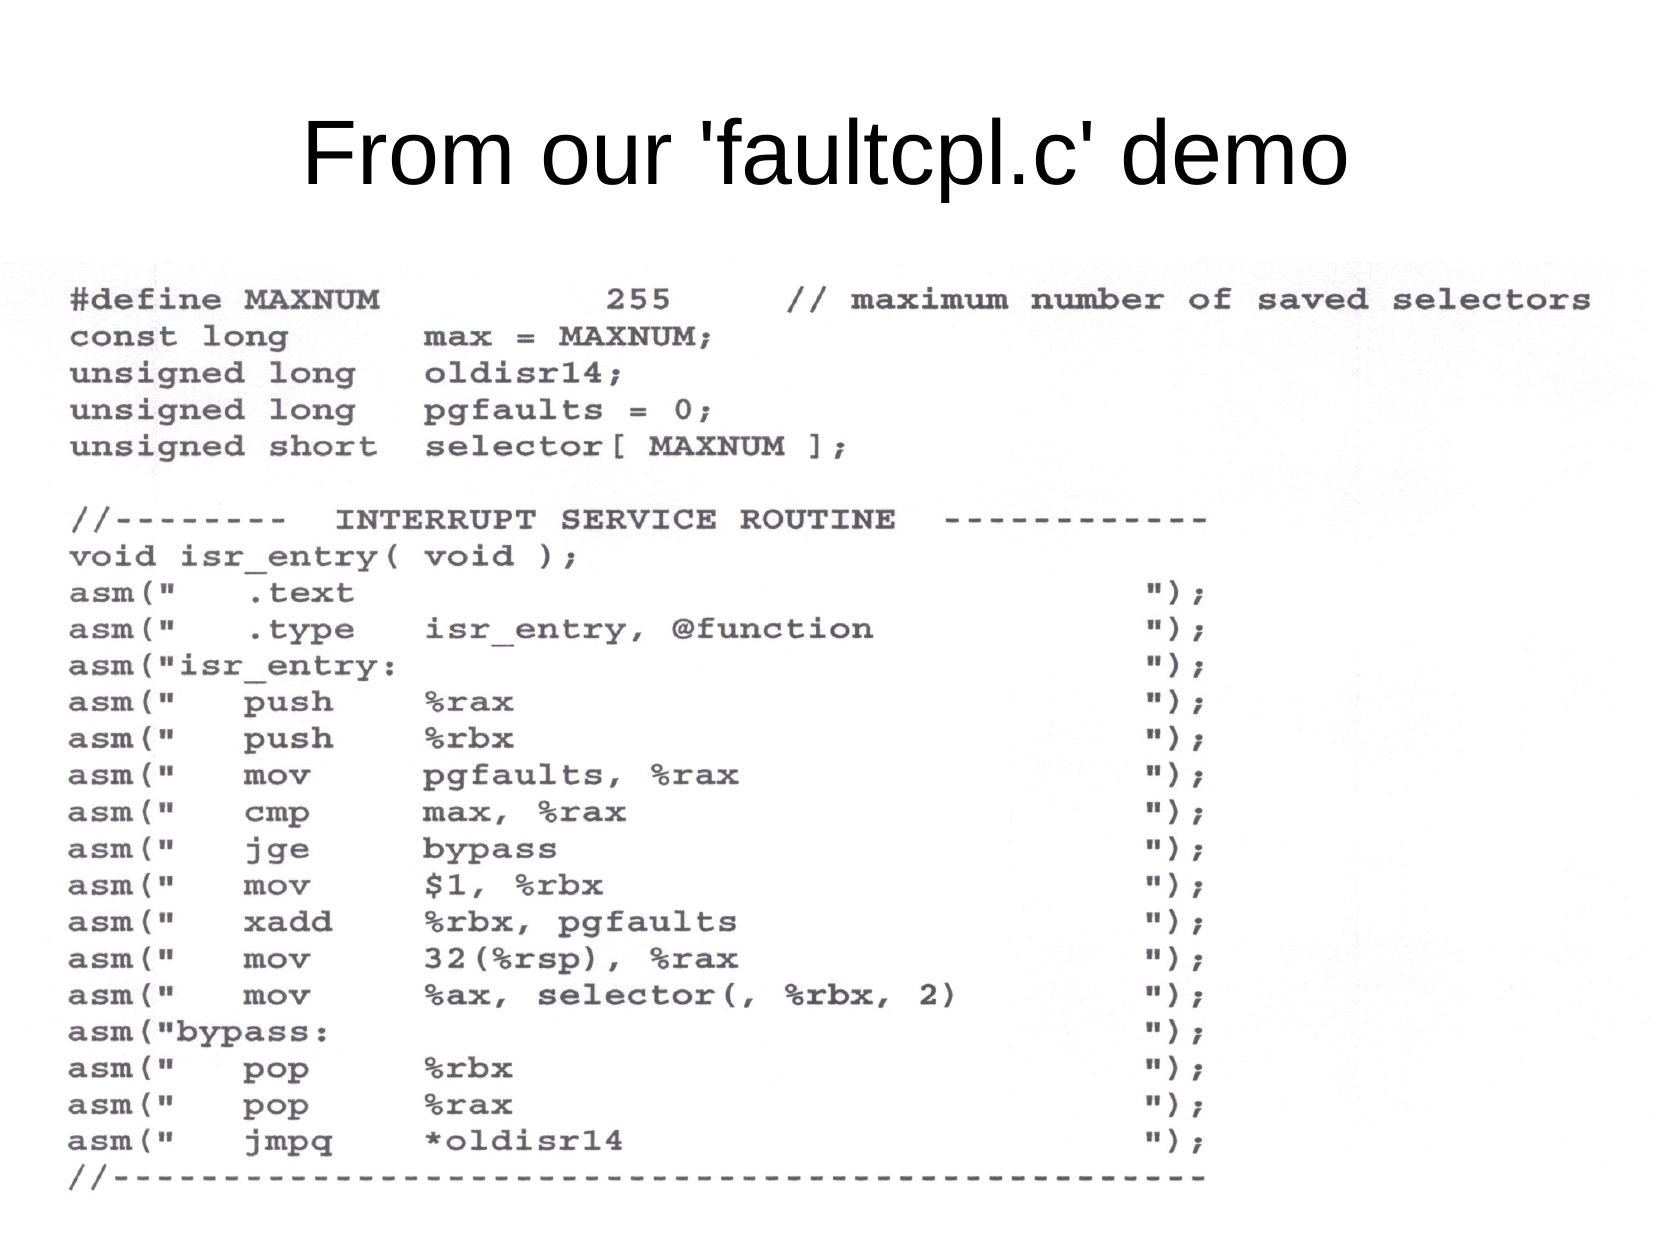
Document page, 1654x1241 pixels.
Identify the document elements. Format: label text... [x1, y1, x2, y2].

picture [1, 262, 1651, 1201]
title From our 'faultcpl.c' demo [82, 56, 1571, 250]
